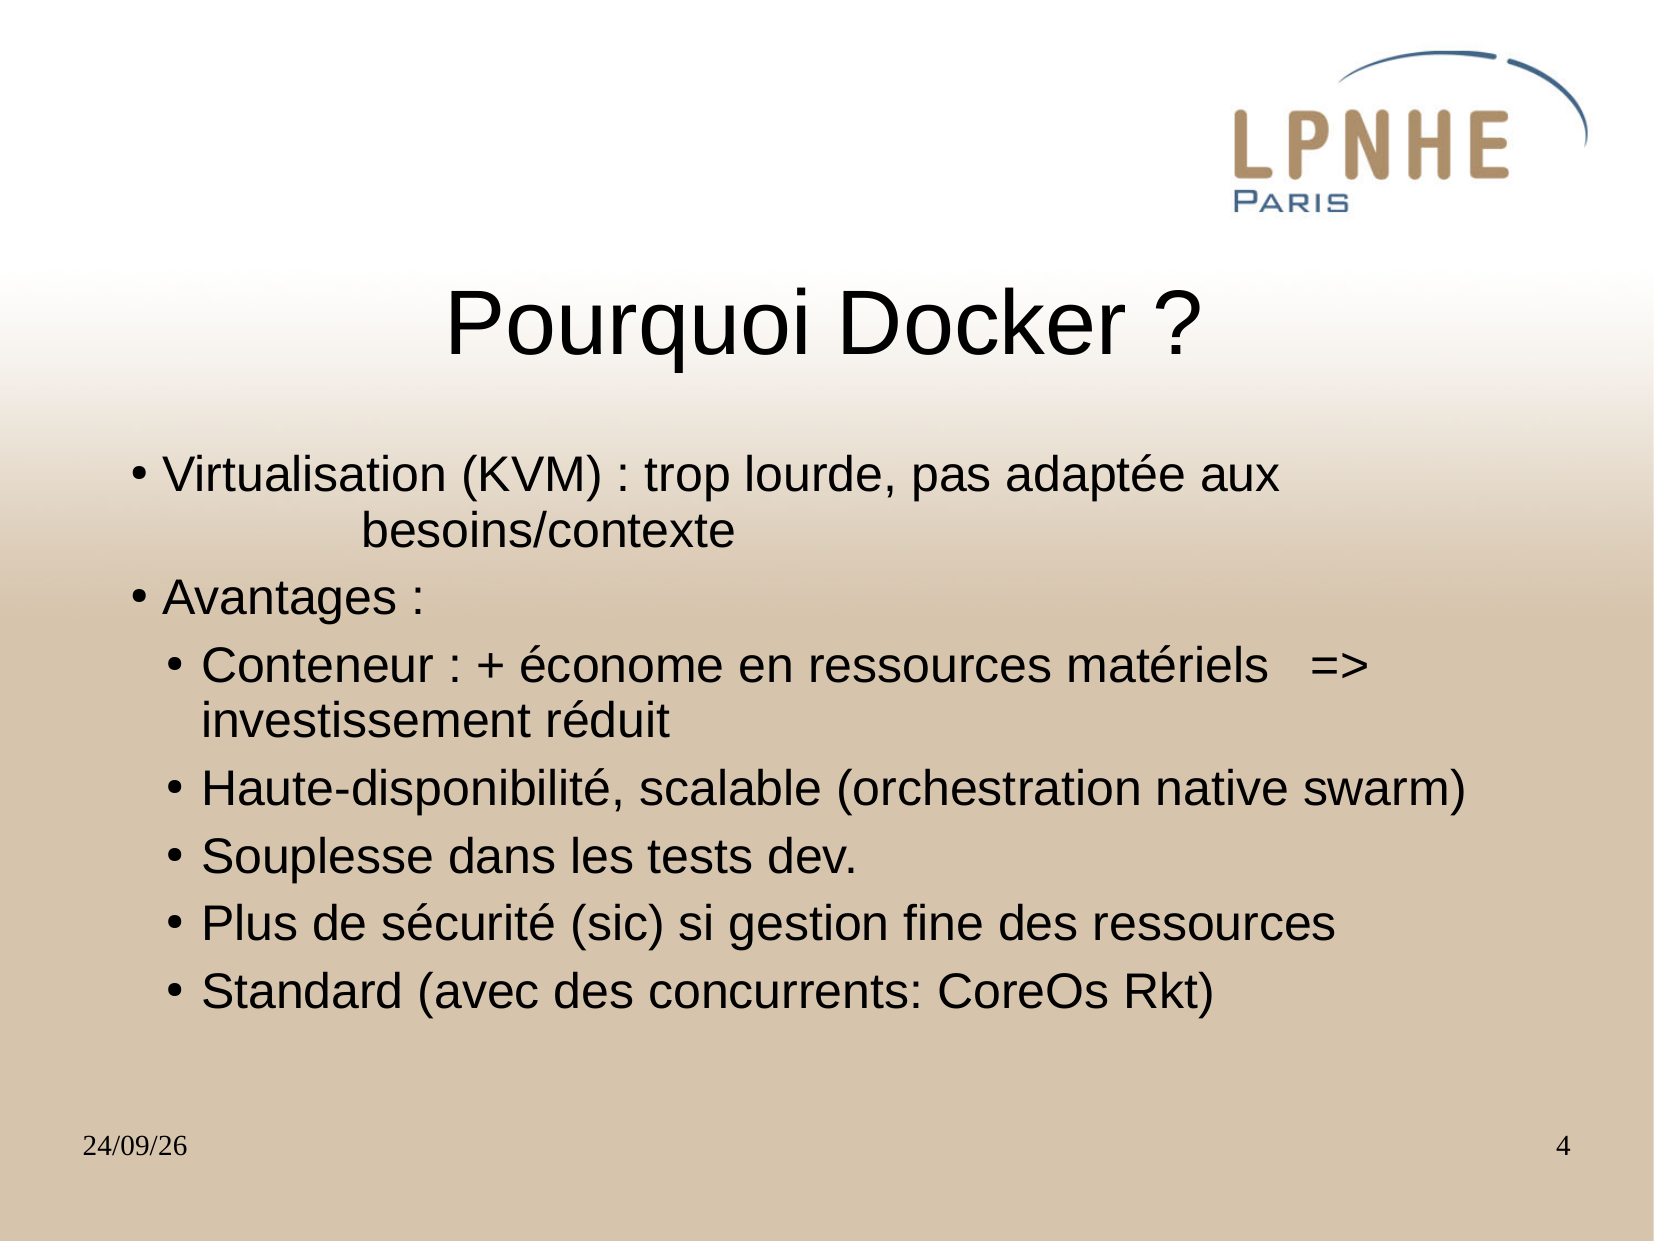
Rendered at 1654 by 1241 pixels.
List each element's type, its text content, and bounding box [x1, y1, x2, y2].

title Pourquoi Docker ? [124, 0, 1516, 268]
text_box Virtualisation (KVM) : trop lourde, pas adaptée aux besoins/contexte Avantages : Conteneur : + économe en ressources matériels => investissement réduit Haute-disponibilité, scalable (orchestration native swarm) Souplesse dans les tests dev. Plus de sécurité (sic) si gestion fine des ressources Standard (avec des concurrents: CoreOs Rkt) [115, 438, 1514, 1229]
text_box [18, 268, 1628, 1154]
picture [0, 0, 1654, 1241]
